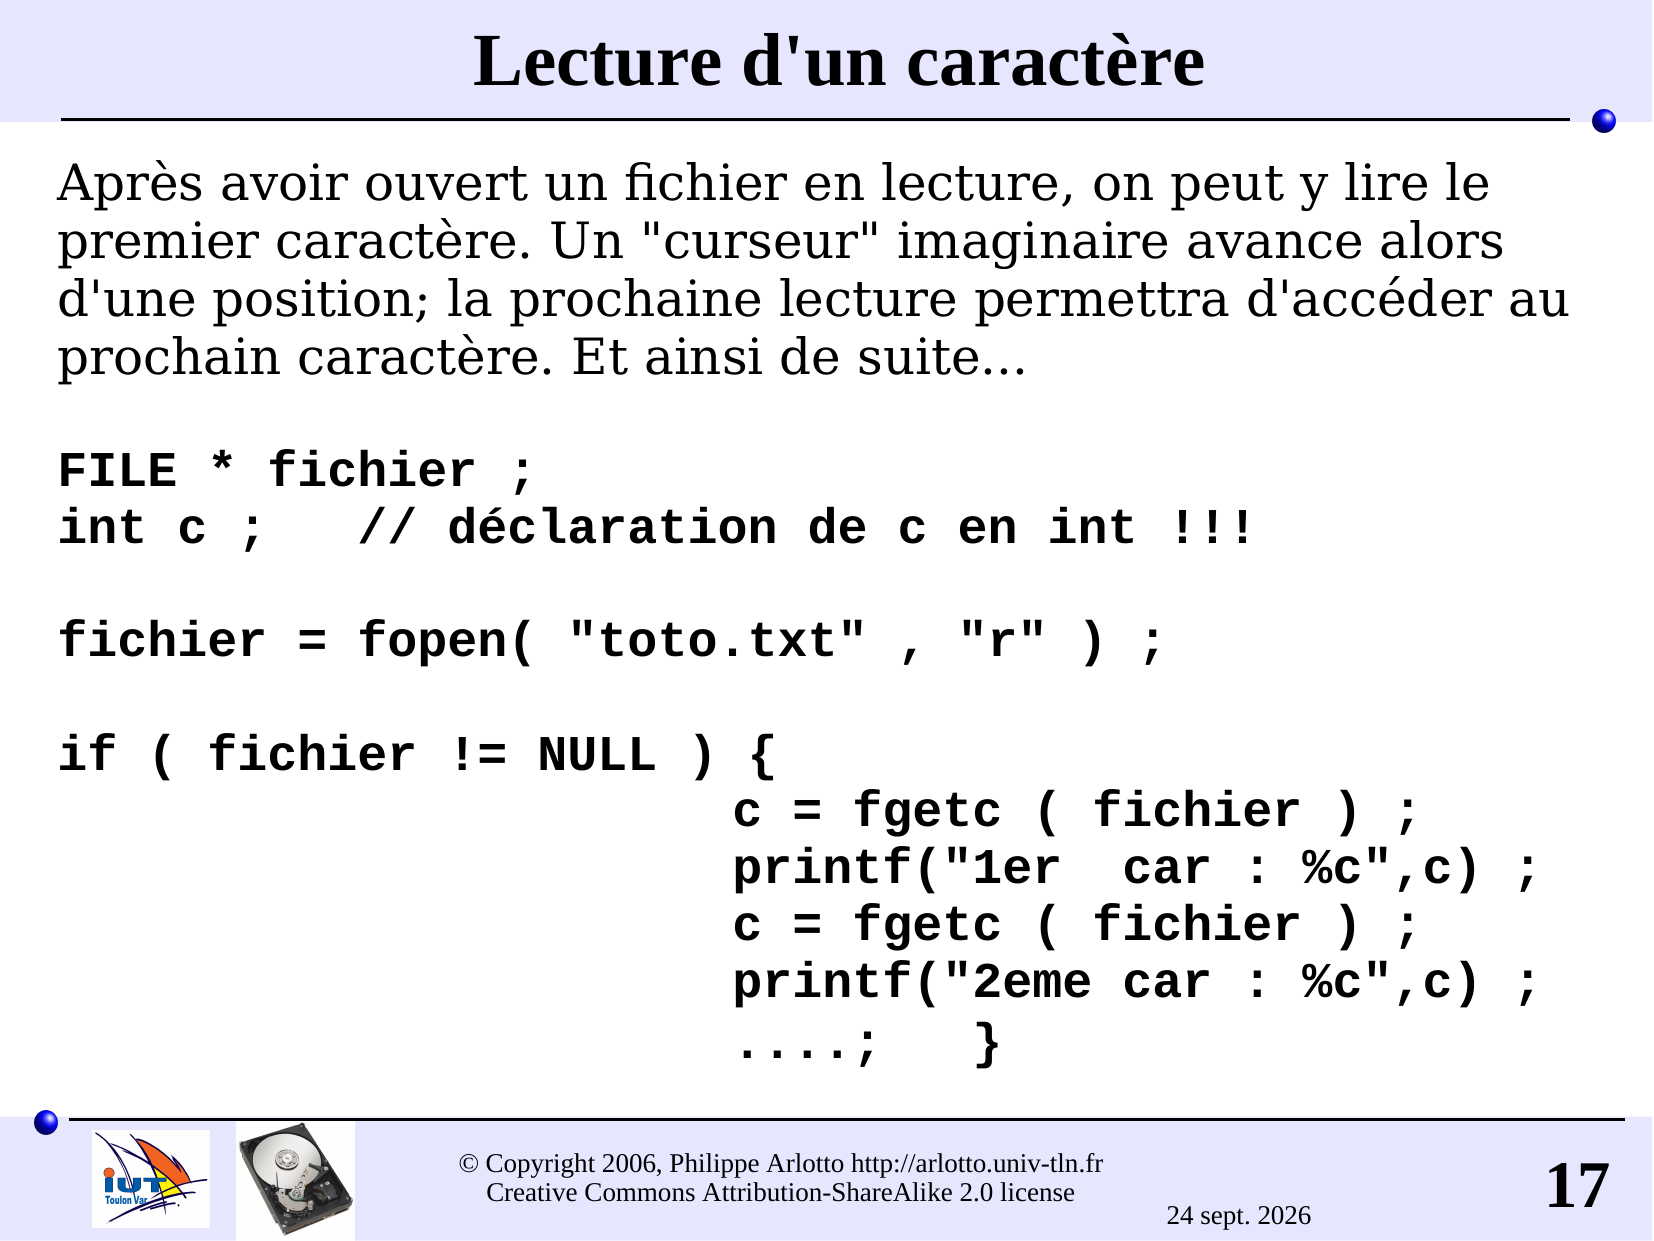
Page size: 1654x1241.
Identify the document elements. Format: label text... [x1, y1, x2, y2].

title Lecture d'un caractère [95, 14, 1585, 107]
picture [236, 1121, 355, 1241]
text_box Après avoir ouvert un fichier en lecture, on peut y lire le premier caractère. Un "curseur" imaginaire avance alors d'une position; la prochaine lecture permettra d'accéder au prochain caractère. Et ainsi de suite... FILE * fichier ; int c ; // déclaration de c en int !!! fichier = fopen( "toto.txt" , "r" ) ; if ( fichier != NULL ) { c = fgetc ( fichier ) ; printf("1er car : %c",c) ; c = fgetc ( fichier ) ; printf("2eme car : %c",c) ; ....; } [57, 153, 1572, 1074]
